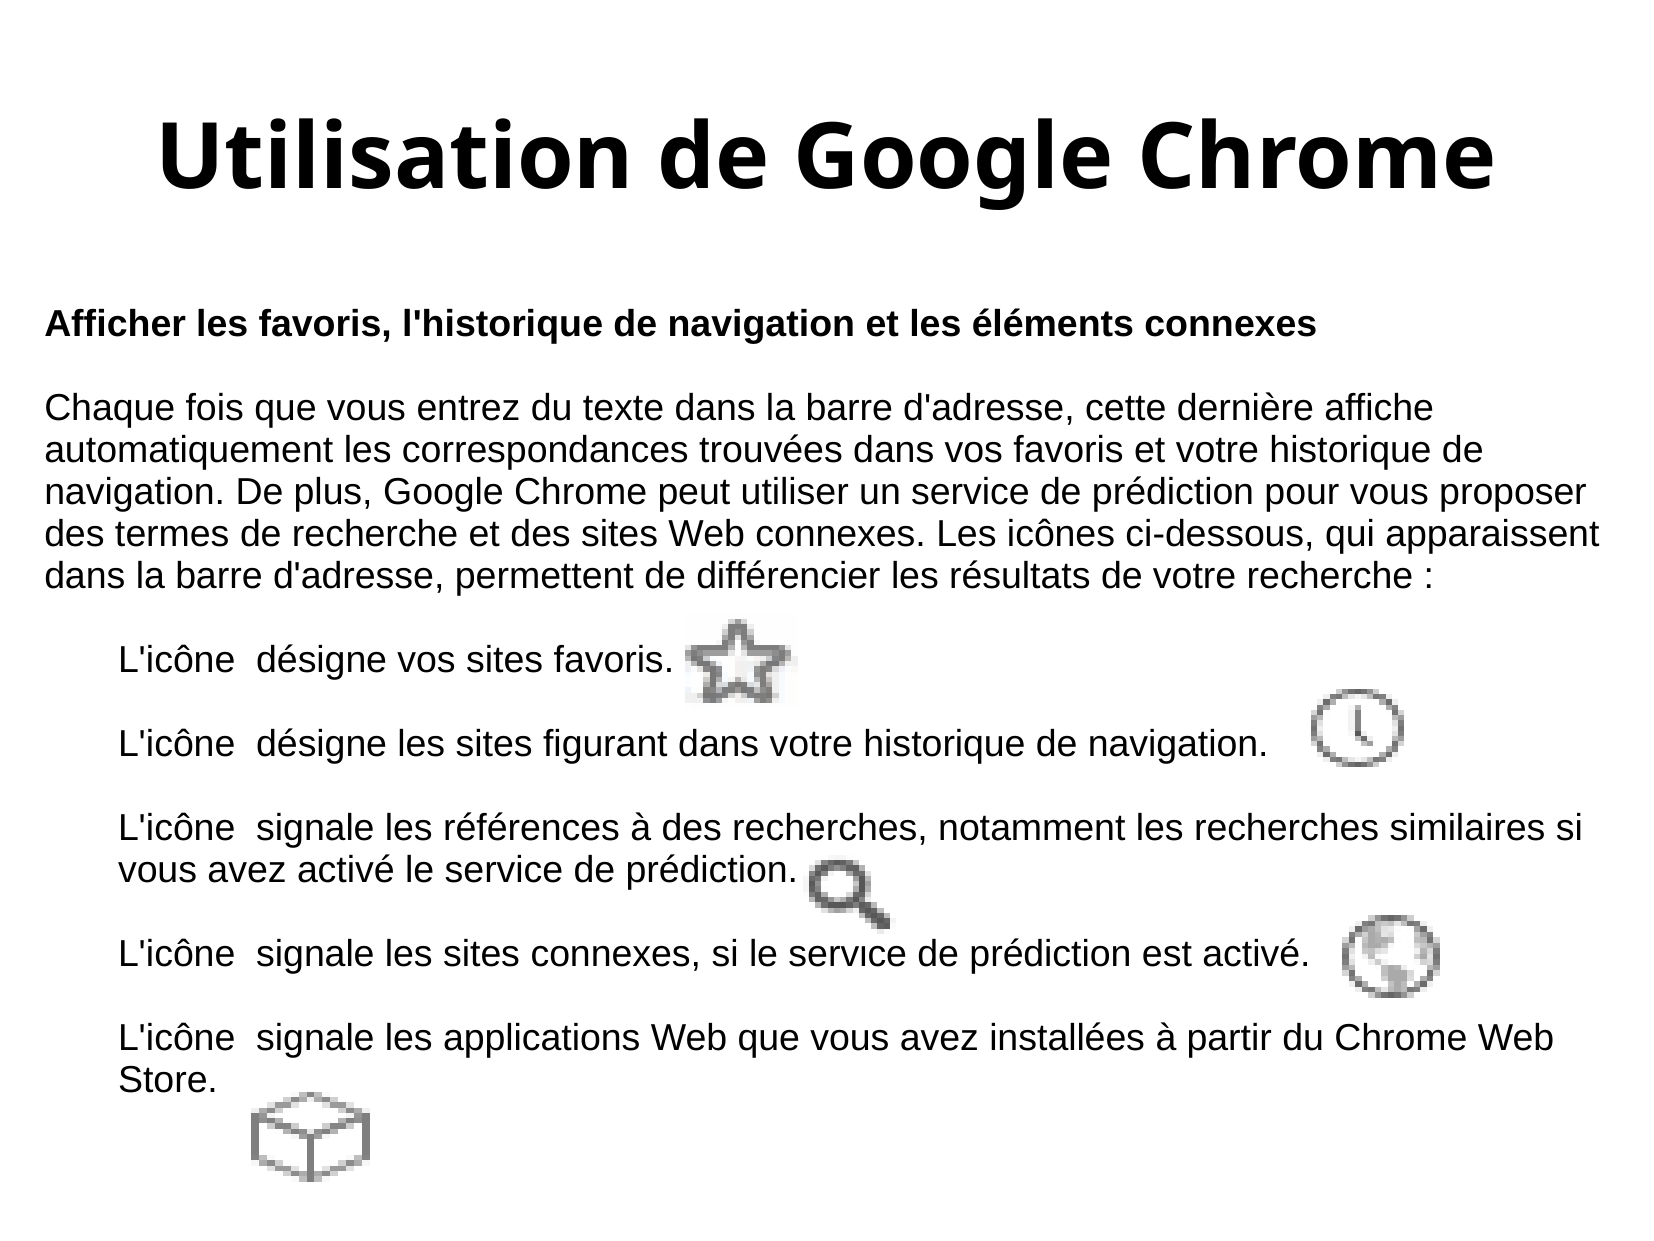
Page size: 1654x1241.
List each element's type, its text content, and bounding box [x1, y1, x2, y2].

picture [797, 850, 909, 945]
picture [685, 614, 798, 709]
title Utilisation de Google Chrome [82, 56, 1571, 250]
picture [1336, 910, 1447, 1004]
text_box Afficher les favoris, l'historique de navigation et les éléments connexes Chaque fois que vous entrez du texte dans la barre d'adresse, cette dernière affiche automatiquement les correspondances trouvées dans vos favoris et votre historique de navigation. De plus, Google Chrome peut utiliser un service de prédiction pour vous proposer des termes de recherche et des sites Web connexes. Les icônes ci-dessous, qui apparaissent dans la barre d'adresse, permettent de différencier les résultats de votre recherche : L'icône désigne vos sites favoris. L'icône désigne les sites figurant dans votre historique de navigation. L'icône signale les références à des recherches, notamment les recherches similaires si vous avez activé le service de prédiction. L'icône signale les sites connexes, si le service de prédiction est activé. L'icône signale les applications Web que vous avez installées à partir du Chrome Web Store. [29, 295, 1625, 1111]
picture [1299, 679, 1411, 773]
picture [236, 1087, 378, 1182]
